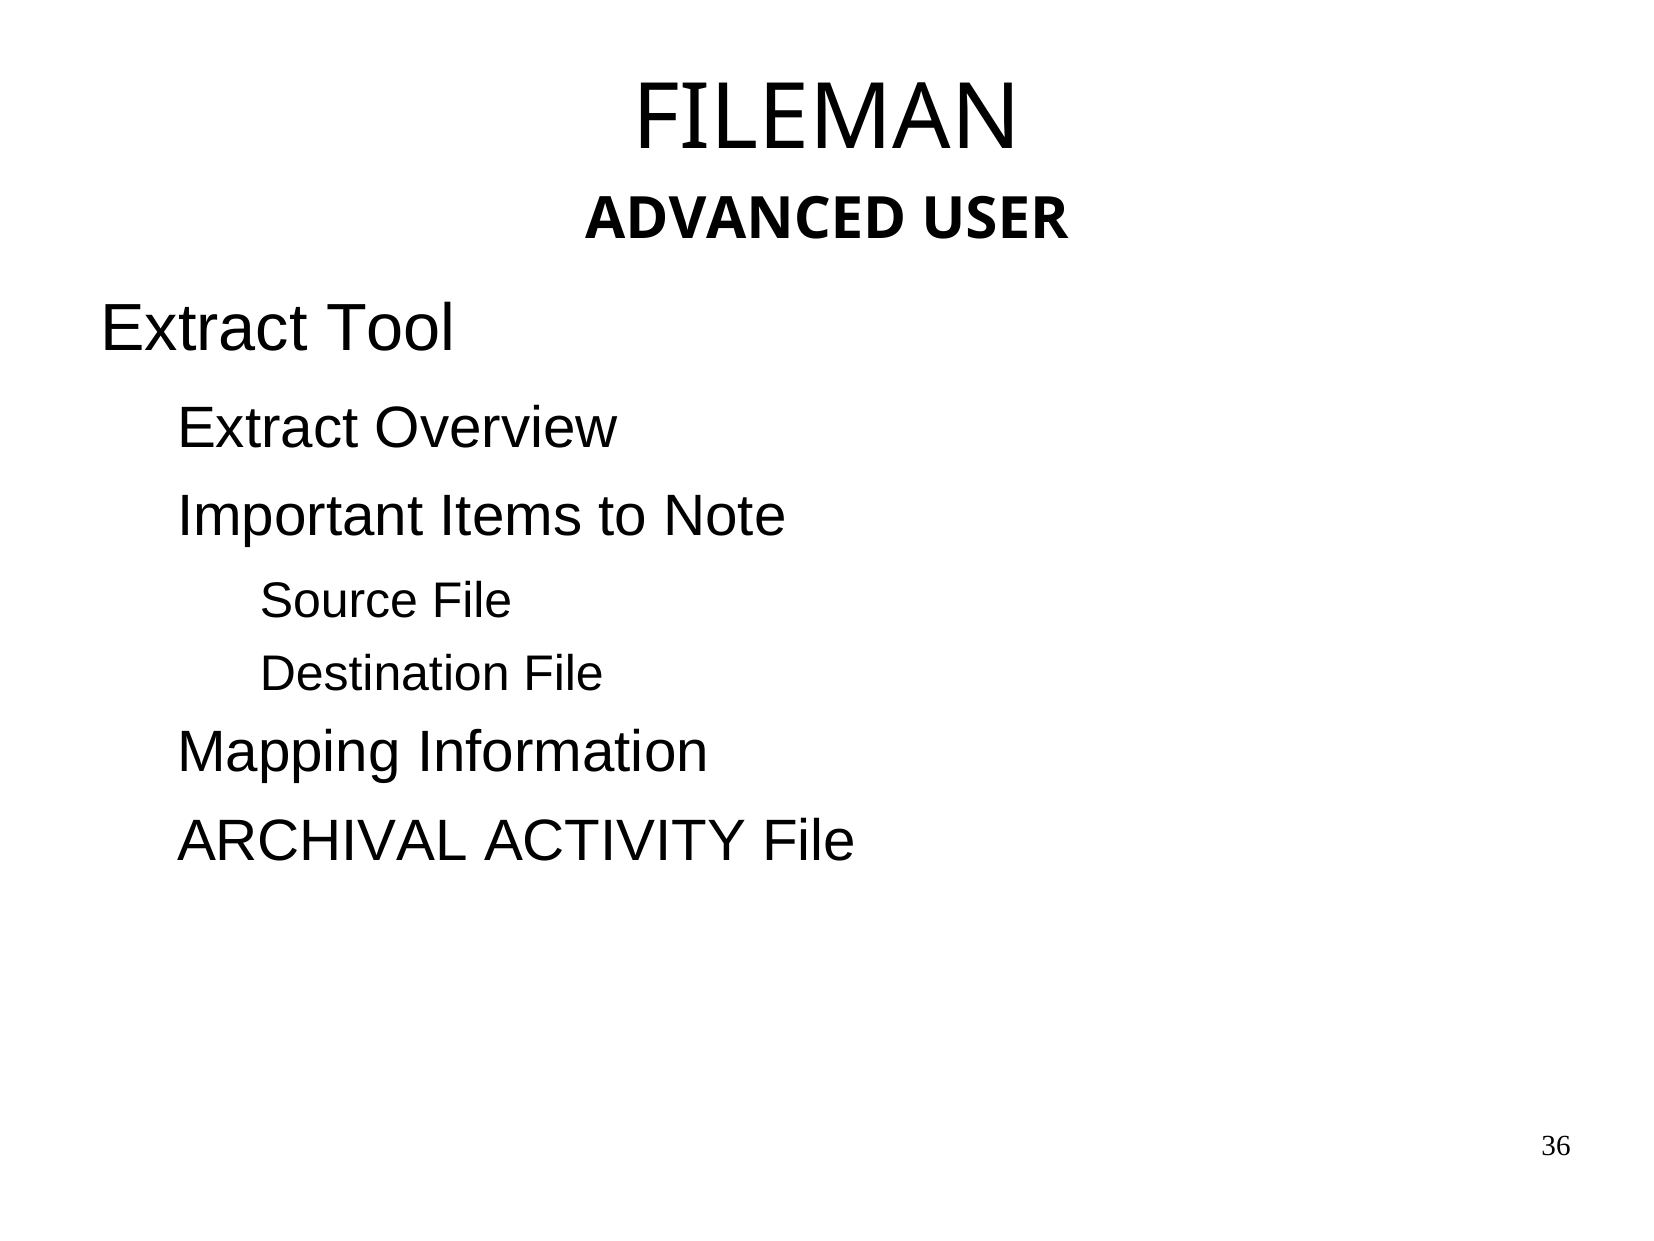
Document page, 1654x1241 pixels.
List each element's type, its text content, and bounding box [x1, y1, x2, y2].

title FILEMAN ADVANCED USER [82, 47, 1571, 259]
list Extract Tool Extract Overview Important Items to Note Source File Destination File Mapping Information ARCHIVAL ACTIVITY File [82, 290, 1571, 1094]
